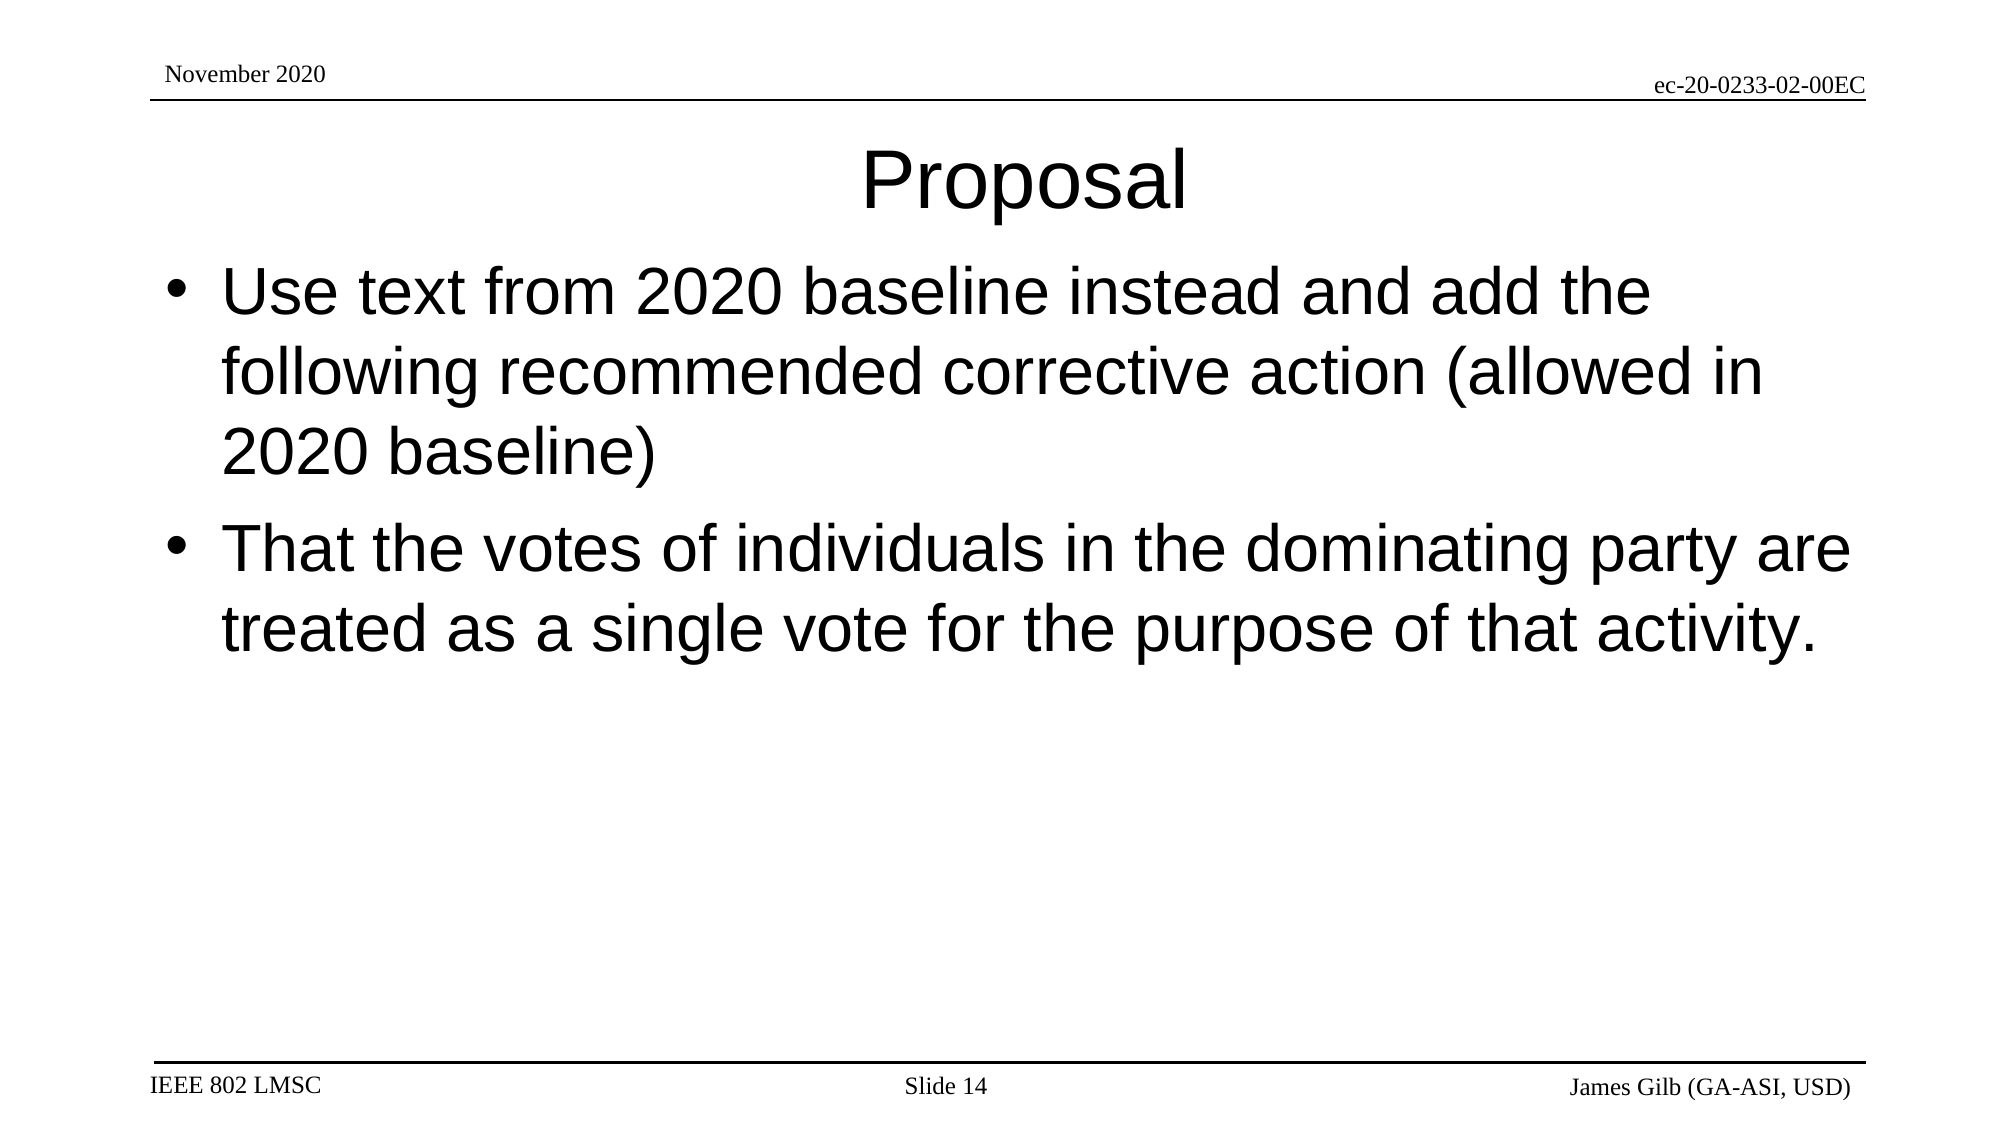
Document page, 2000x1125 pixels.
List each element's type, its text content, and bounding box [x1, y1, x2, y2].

list Use text from 2020 baseline instead and add the following recommended corrective action (allowed in 2020 baseline) That the votes of individuals in the dominating party are treated as a single vote for the purpose of that activity. [149, 239, 1900, 1051]
title Proposal [149, 112, 1900, 238]
